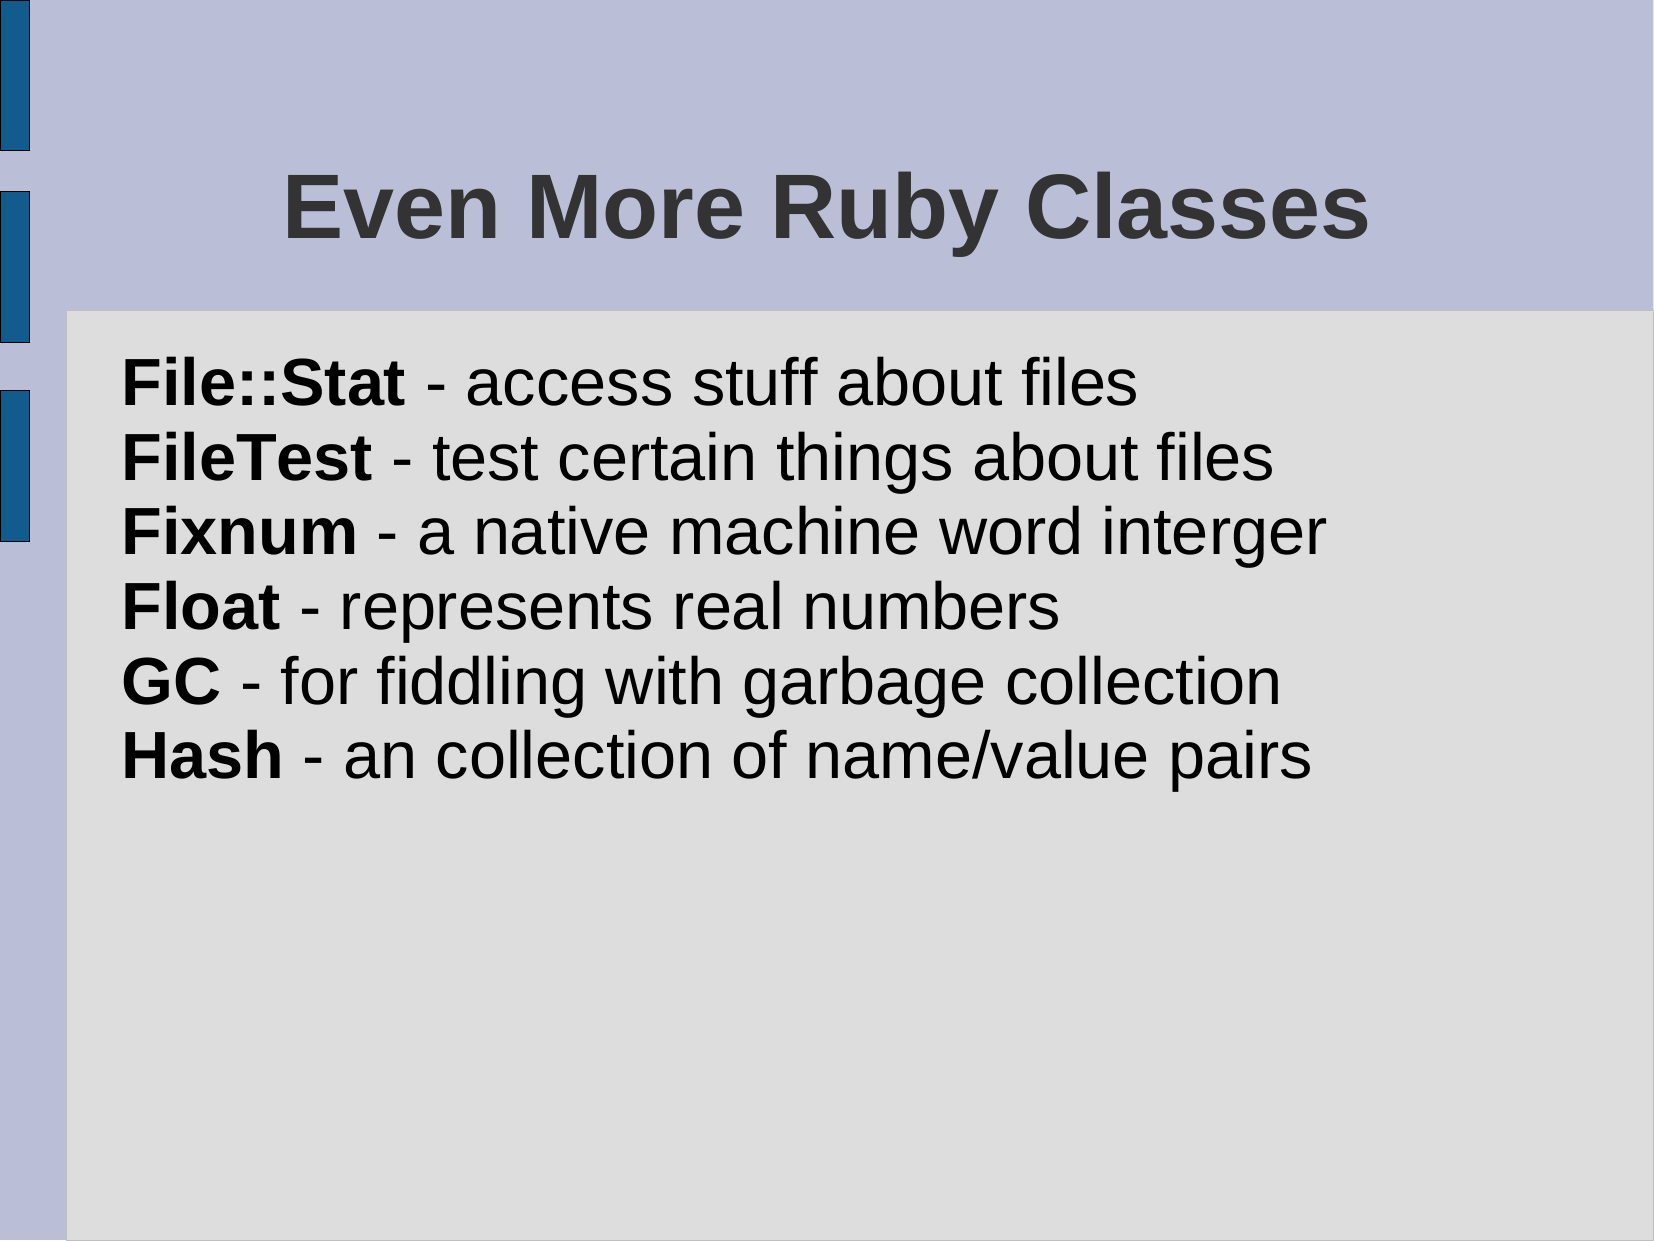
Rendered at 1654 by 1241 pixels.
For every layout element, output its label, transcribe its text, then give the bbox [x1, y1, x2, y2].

list File::Stat - access stuff about files FileTest - test certain things about files Fixnum - a native machine word interger Float - represents real numbers GC - for fiddling with garbage collection Hash - an collection of name/value pairs [121, 344, 1534, 1127]
title Even More Ruby Classes [121, 102, 1534, 311]
